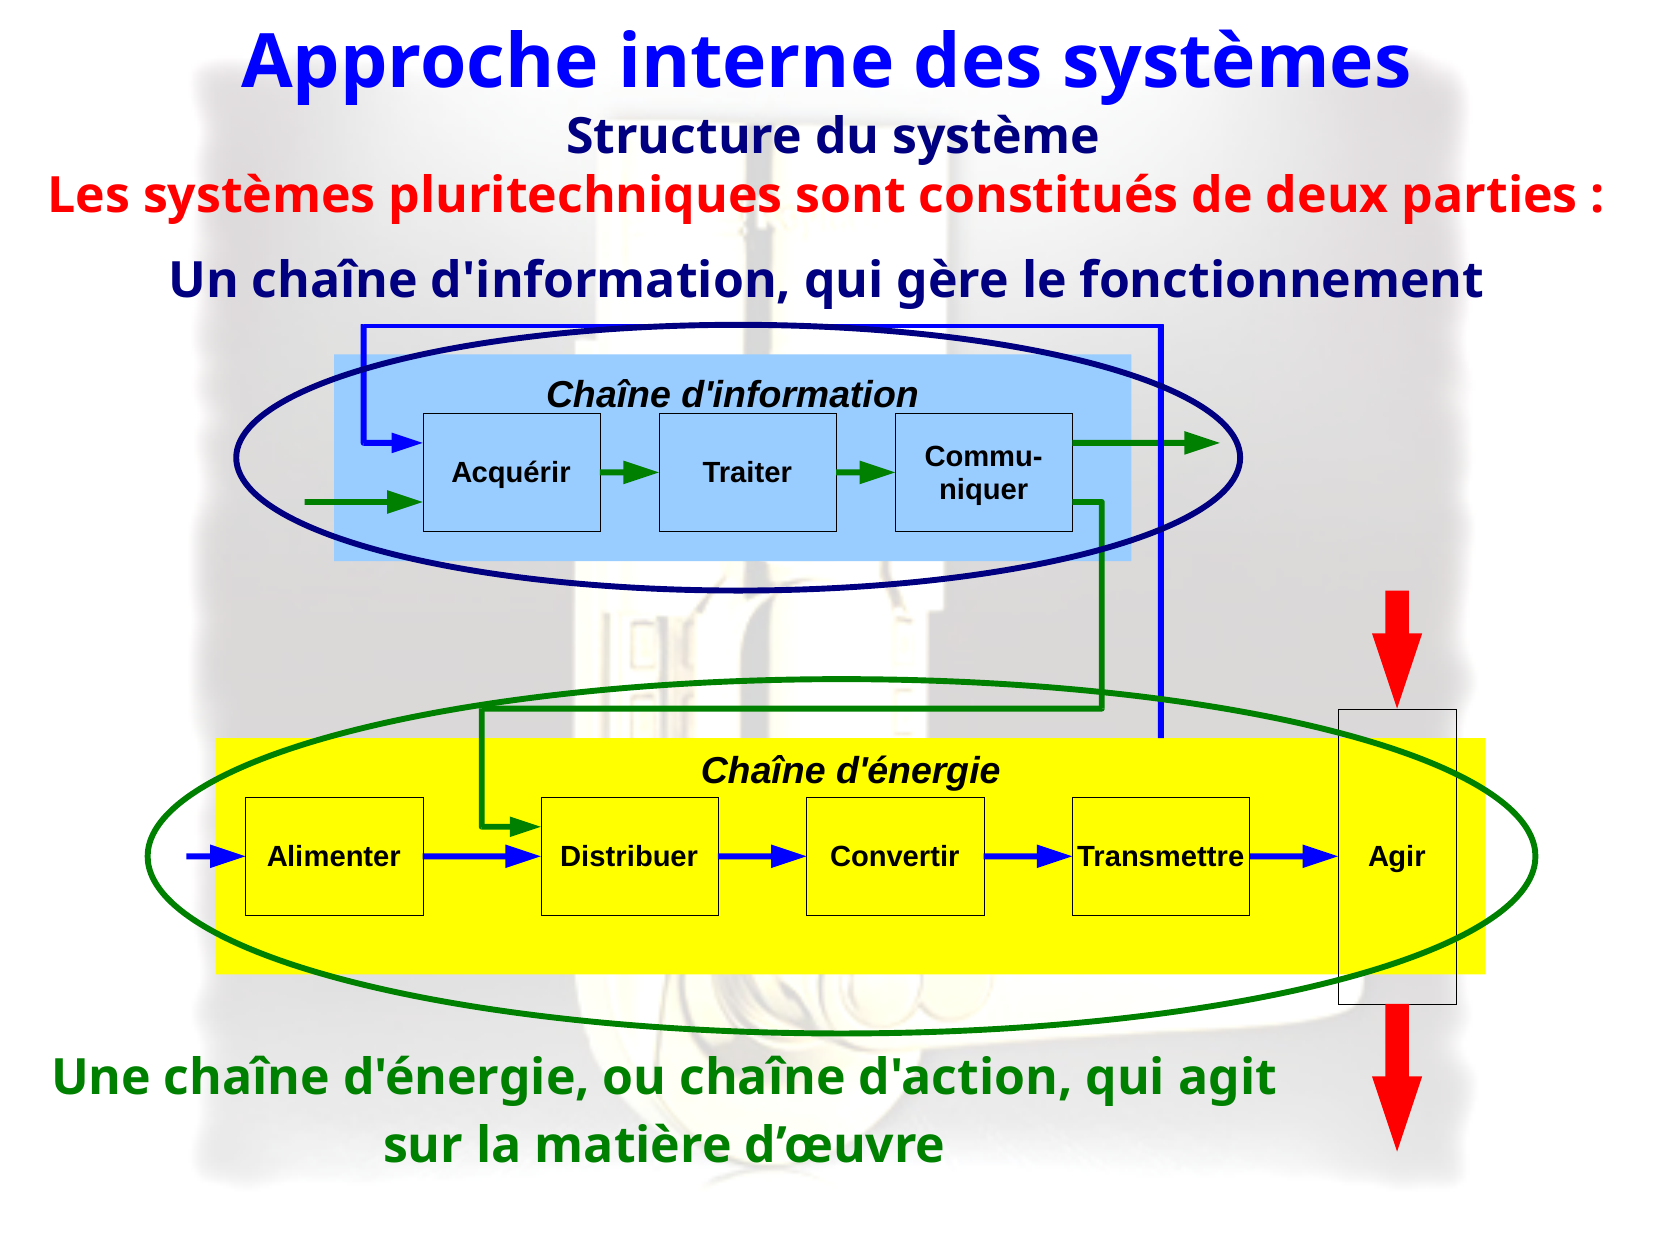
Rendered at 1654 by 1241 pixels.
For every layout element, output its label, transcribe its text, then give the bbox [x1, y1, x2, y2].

chart [186, 683, 1486, 1030]
chart [240, 328, 1237, 587]
chart [186, 324, 1486, 793]
chart [186, 919, 687, 1033]
chart [996, 927, 1486, 1152]
text_box Une chaîne d'énergie, ou chaîne d'action, qui agit sur la matière d’œuvre [0, 1033, 1329, 1188]
text_box Structure du système [0, 93, 1654, 151]
text_box Les systèmes pluritechniques sont constitués de deux parties : [0, 151, 1654, 236]
text_box Un chaîne d'information, qui gère le fonctionnement [0, 236, 1654, 321]
